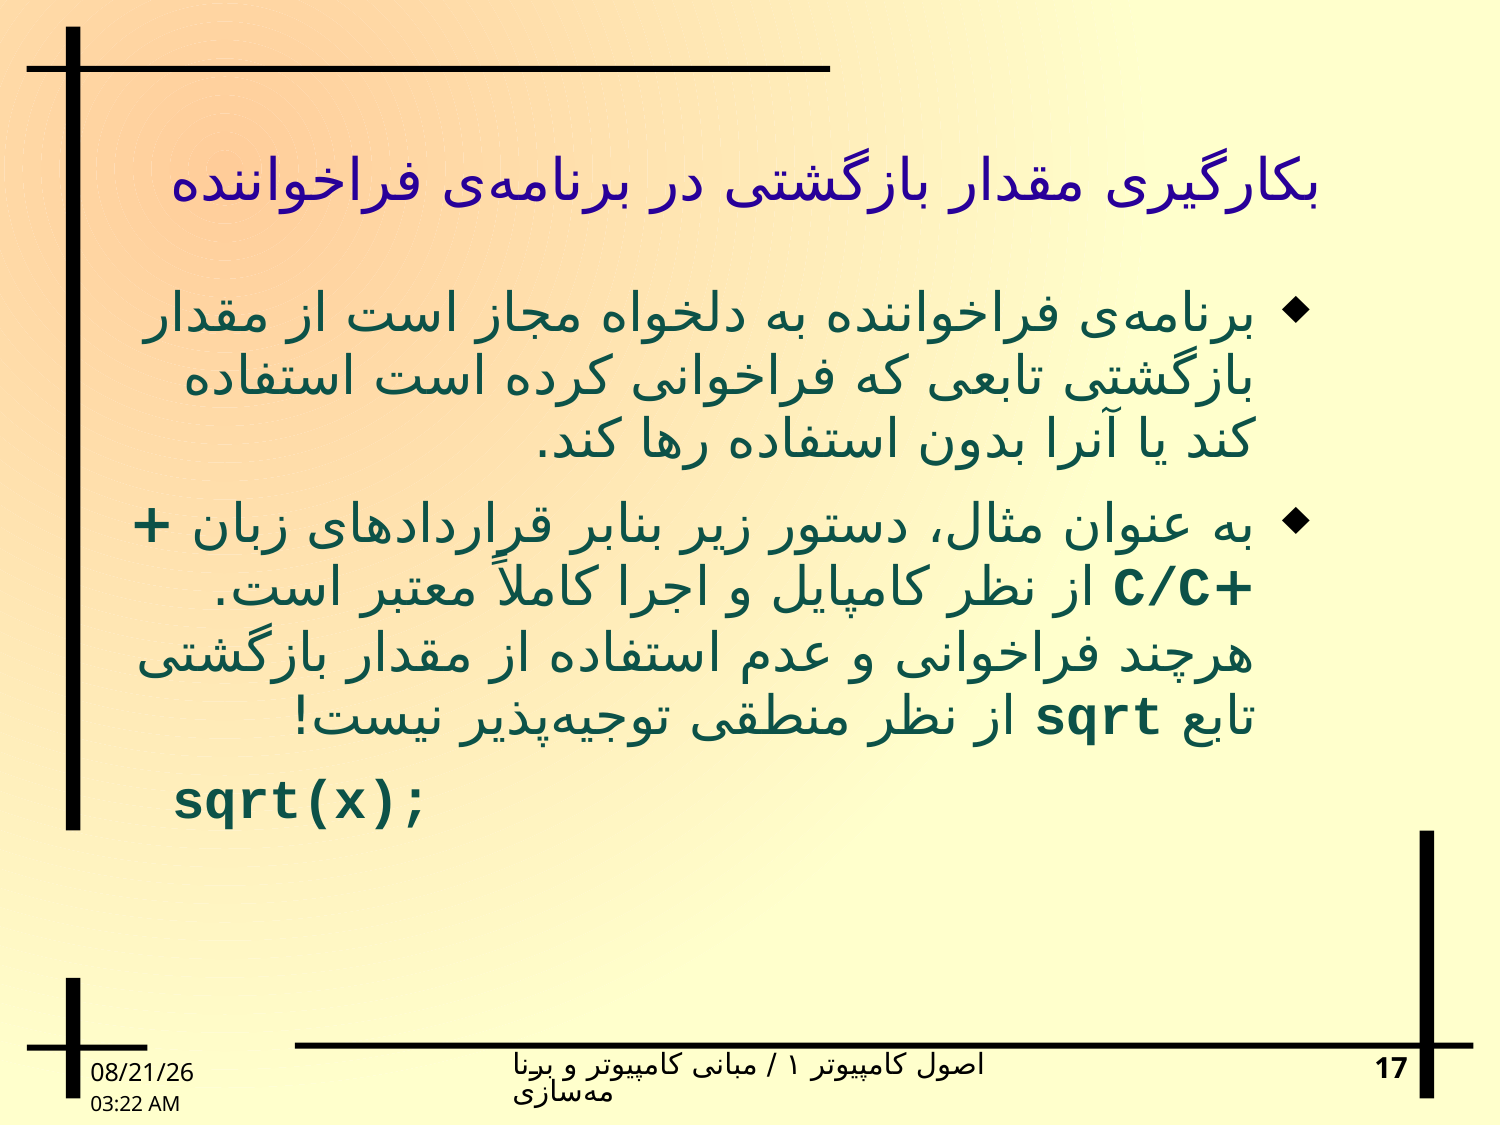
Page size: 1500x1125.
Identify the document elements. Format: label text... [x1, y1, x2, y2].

title بکارگیری مقدار بازگشتی در برنامه‌ی فراخواننده [131, 120, 1361, 240]
list برنامه‌ی فراخواننده به دلخواه مجاز است از مقدار بازگشتی تابعی که فراخوانی کرده است استفاده کند یا آنرا بدون استفاده رها کند. به عنوان مثال، دستور زیر بنابر قراردادهای زبان ++C/C از نظر کامپایل و اجرا کاملاً معتبر است. هرچند فراخوانی و عدم استفاده از مقدار بازگشتی تابع sqrt از نظر منطقی توجیه‌پذیر نیست! sqrt(x); [119, 280, 1381, 980]
